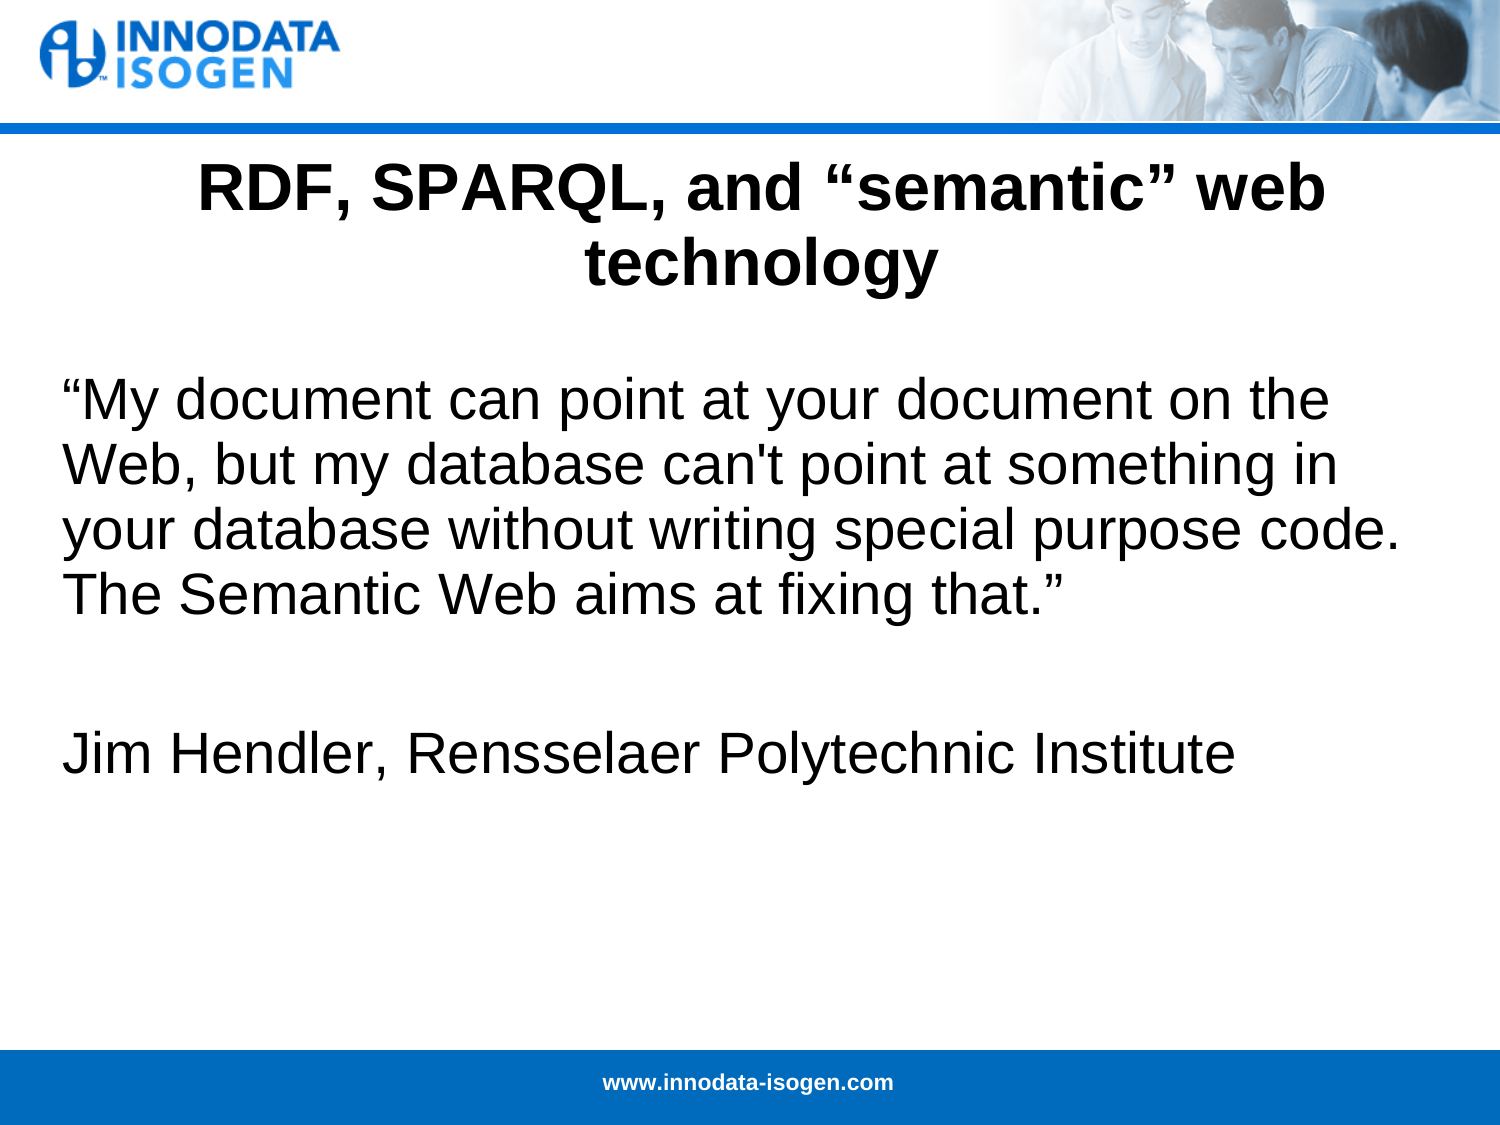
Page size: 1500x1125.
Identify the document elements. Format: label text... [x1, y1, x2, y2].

list “My document can point at your document on the Web, but my database can't point at something in your database without writing special purpose code. The Semantic Web aims at fixing that.” Jim Hendler, Rensselaer Polytechnic Institute [62, 287, 1438, 923]
picture [0, 123, 1500, 134]
title RDF, SPARQL, and “semantic” web technology [75, 149, 1451, 300]
picture [0, 0, 1500, 121]
